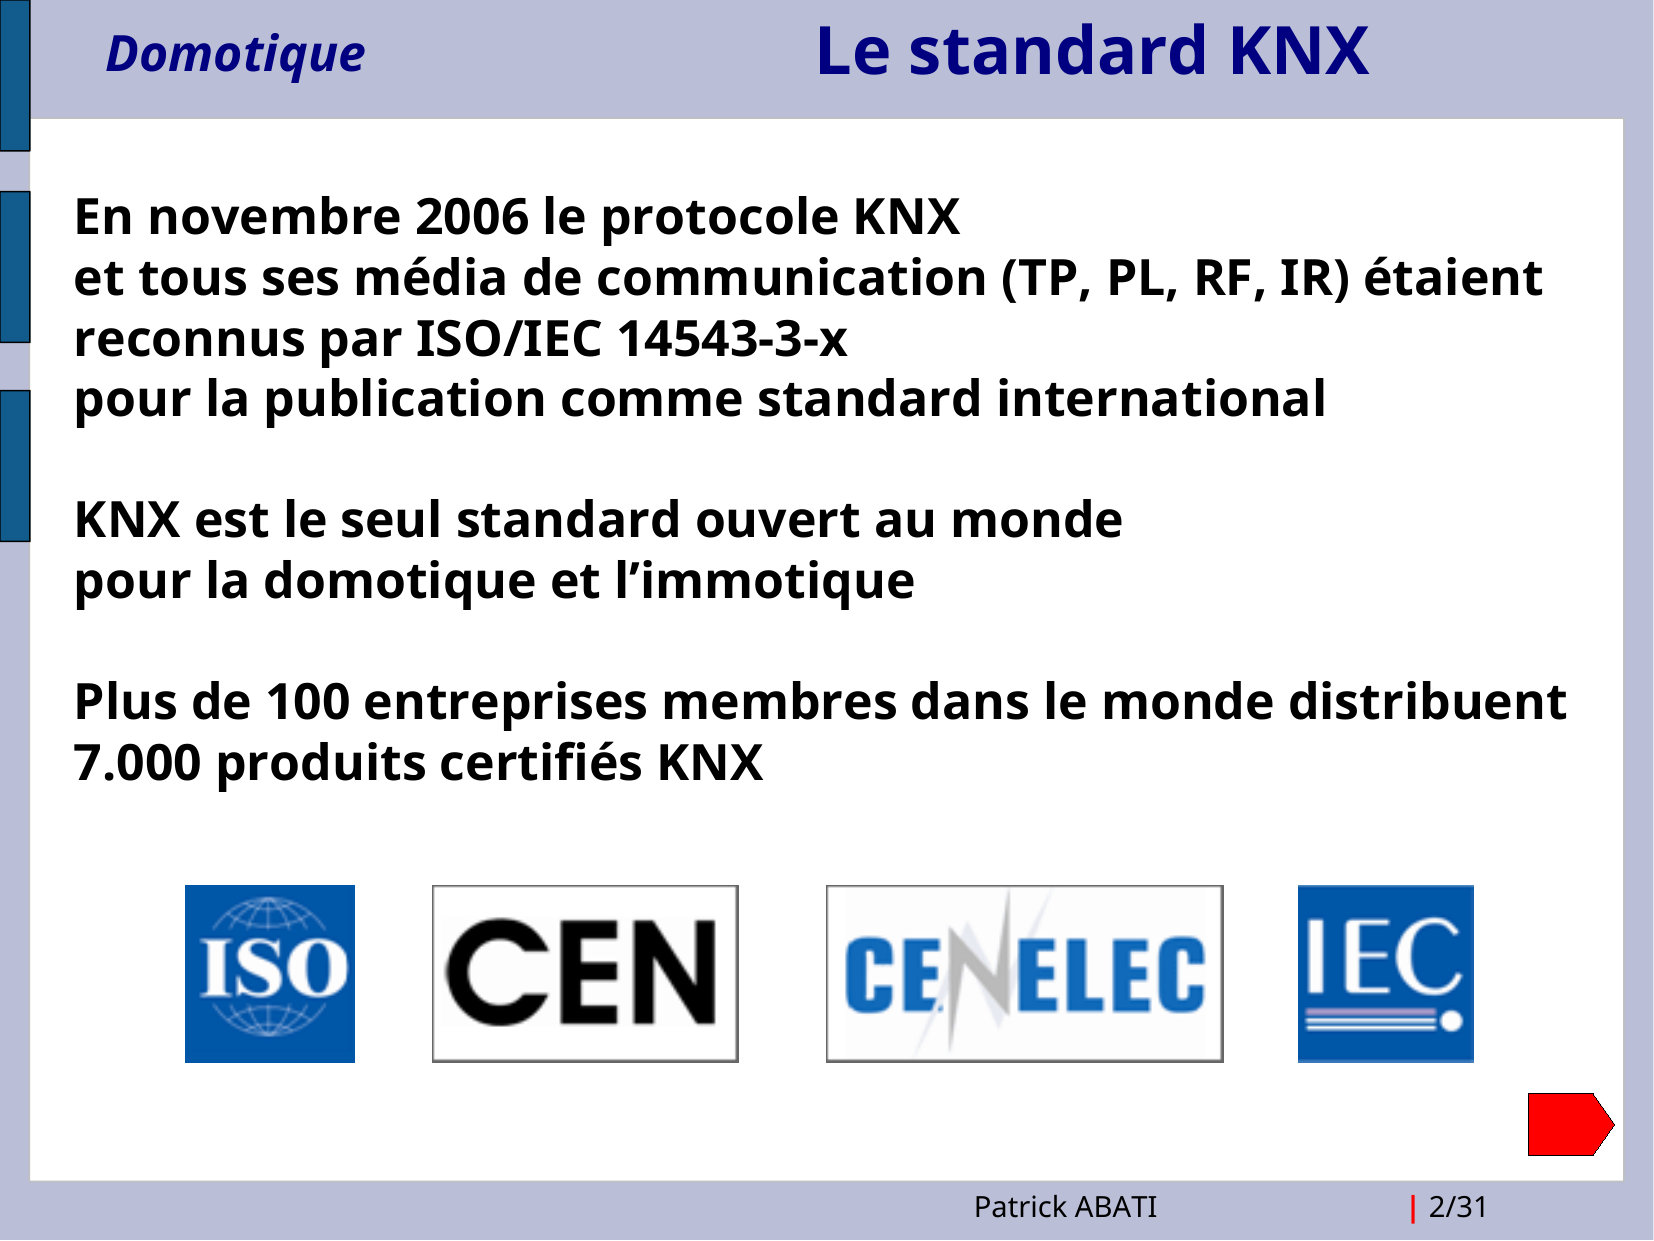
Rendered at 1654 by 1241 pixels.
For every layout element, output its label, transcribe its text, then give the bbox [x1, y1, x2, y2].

picture [432, 885, 739, 1063]
picture [1298, 885, 1474, 1063]
picture [826, 885, 1224, 1063]
picture [185, 885, 355, 1063]
text_box [1528, 1093, 1615, 1156]
text_box En novembre 2006 le protocole KNX et tous ses média de communication (TP, PL, RF, IR) étaient reconnus par ISO/IEC 14543-3-x pour la publication comme standard international KNX est le seul standard ouvert au monde pour la domotique et l’immotique Plus de 100 entreprises membres dans le monde distribuent 7.000 produits certifiés KNX [59, 177, 1595, 795]
